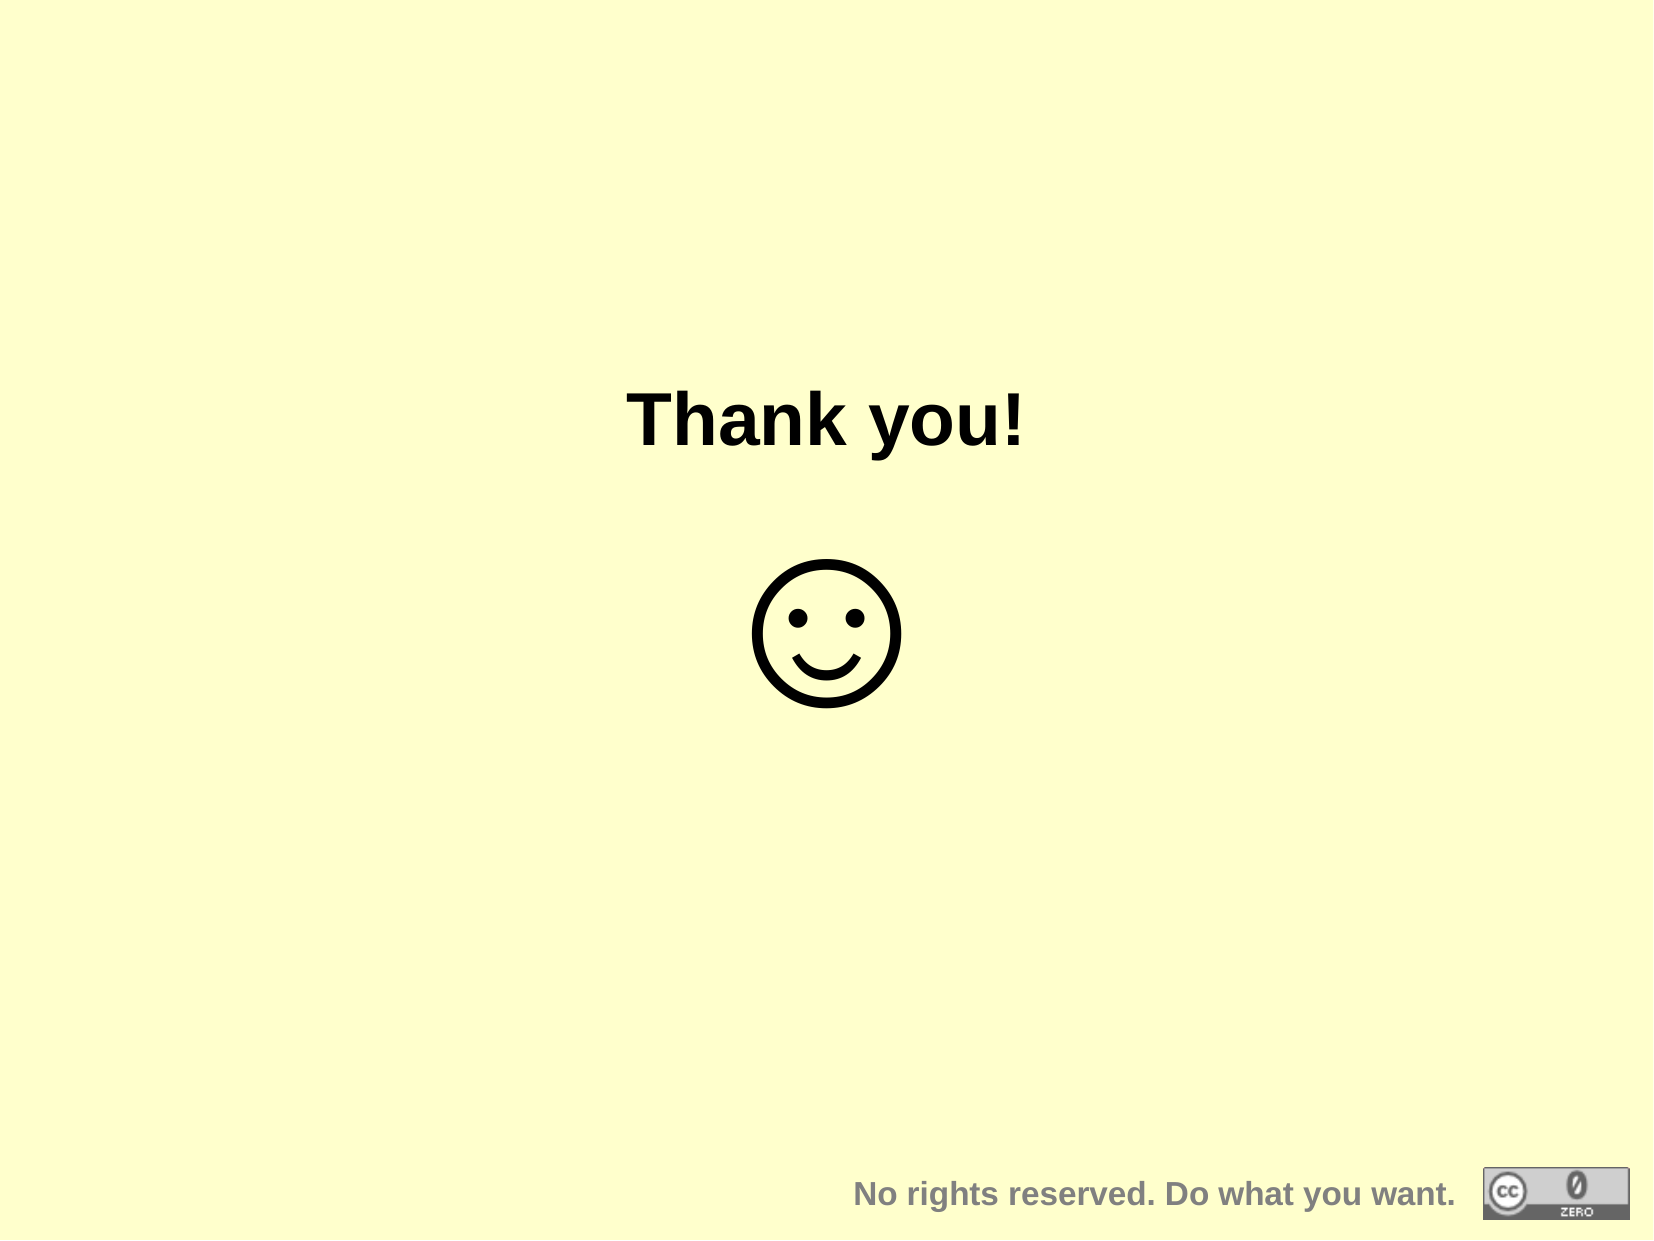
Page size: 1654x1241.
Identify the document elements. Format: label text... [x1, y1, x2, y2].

picture [1483, 1167, 1630, 1220]
list Thank you! ☺ [82, 230, 1571, 950]
text_box No rights reserved. Do what you want. [838, 1167, 1477, 1221]
